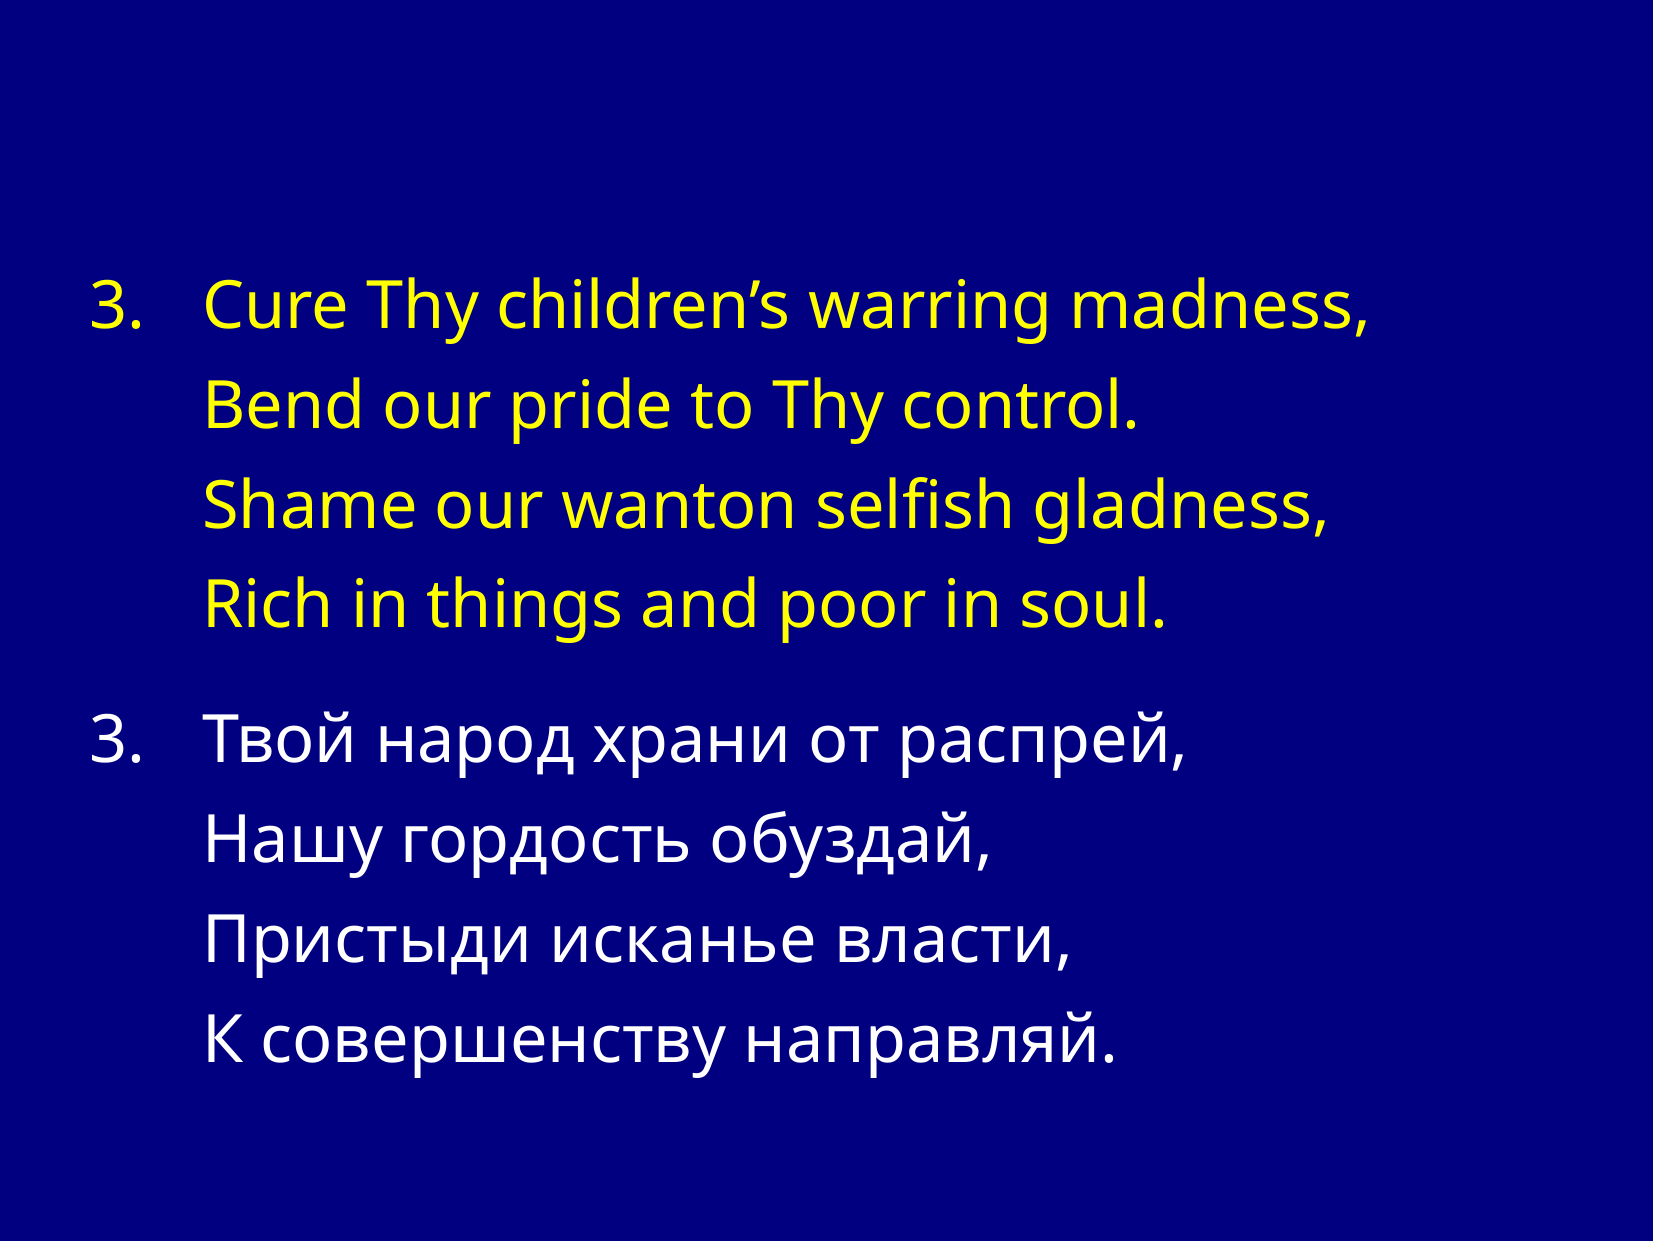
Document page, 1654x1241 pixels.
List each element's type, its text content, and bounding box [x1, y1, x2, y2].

text_box 3. Cure Thy children’s warring madness, Bend our pride to Thy control. Shame our wanton selfish gladness, Rich in things and poor in soul. [75, 150, 1576, 638]
text_box 3. Твой народ храни от распрей, Нашу гордость обуздай, Пристыди исканье власти, К совершенству направляй. [75, 675, 1576, 1163]
